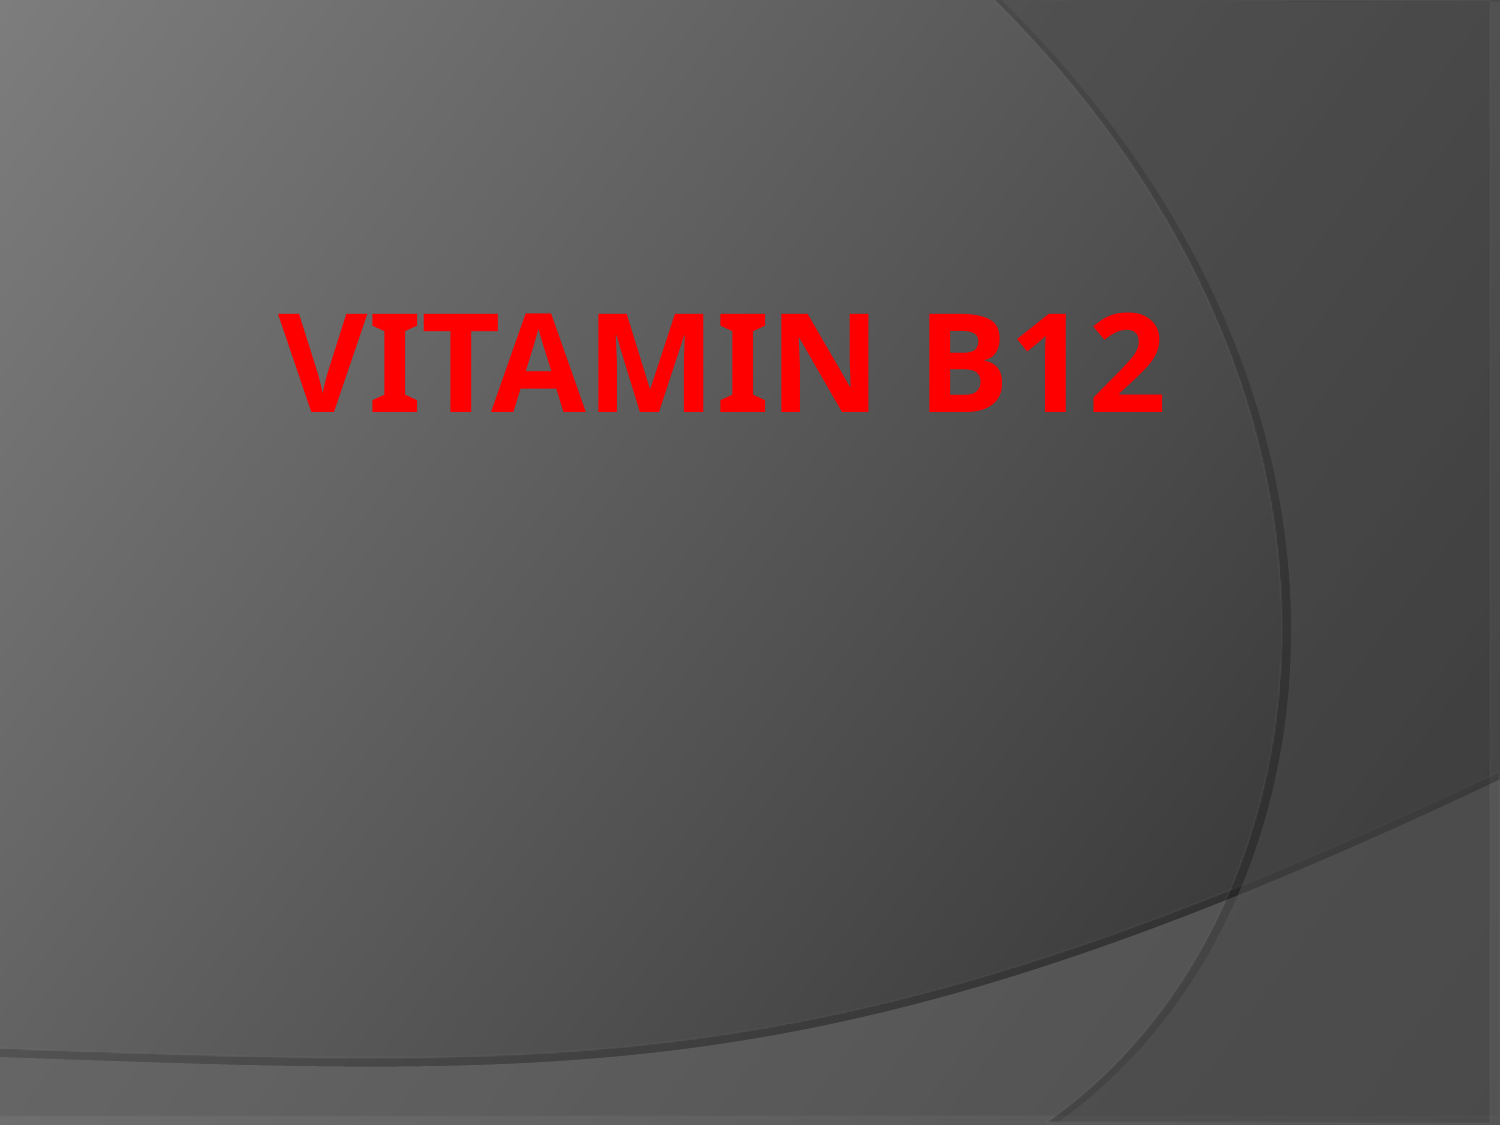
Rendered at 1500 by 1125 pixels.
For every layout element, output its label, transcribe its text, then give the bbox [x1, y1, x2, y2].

title Vitamin B12 [112, 267, 1176, 645]
